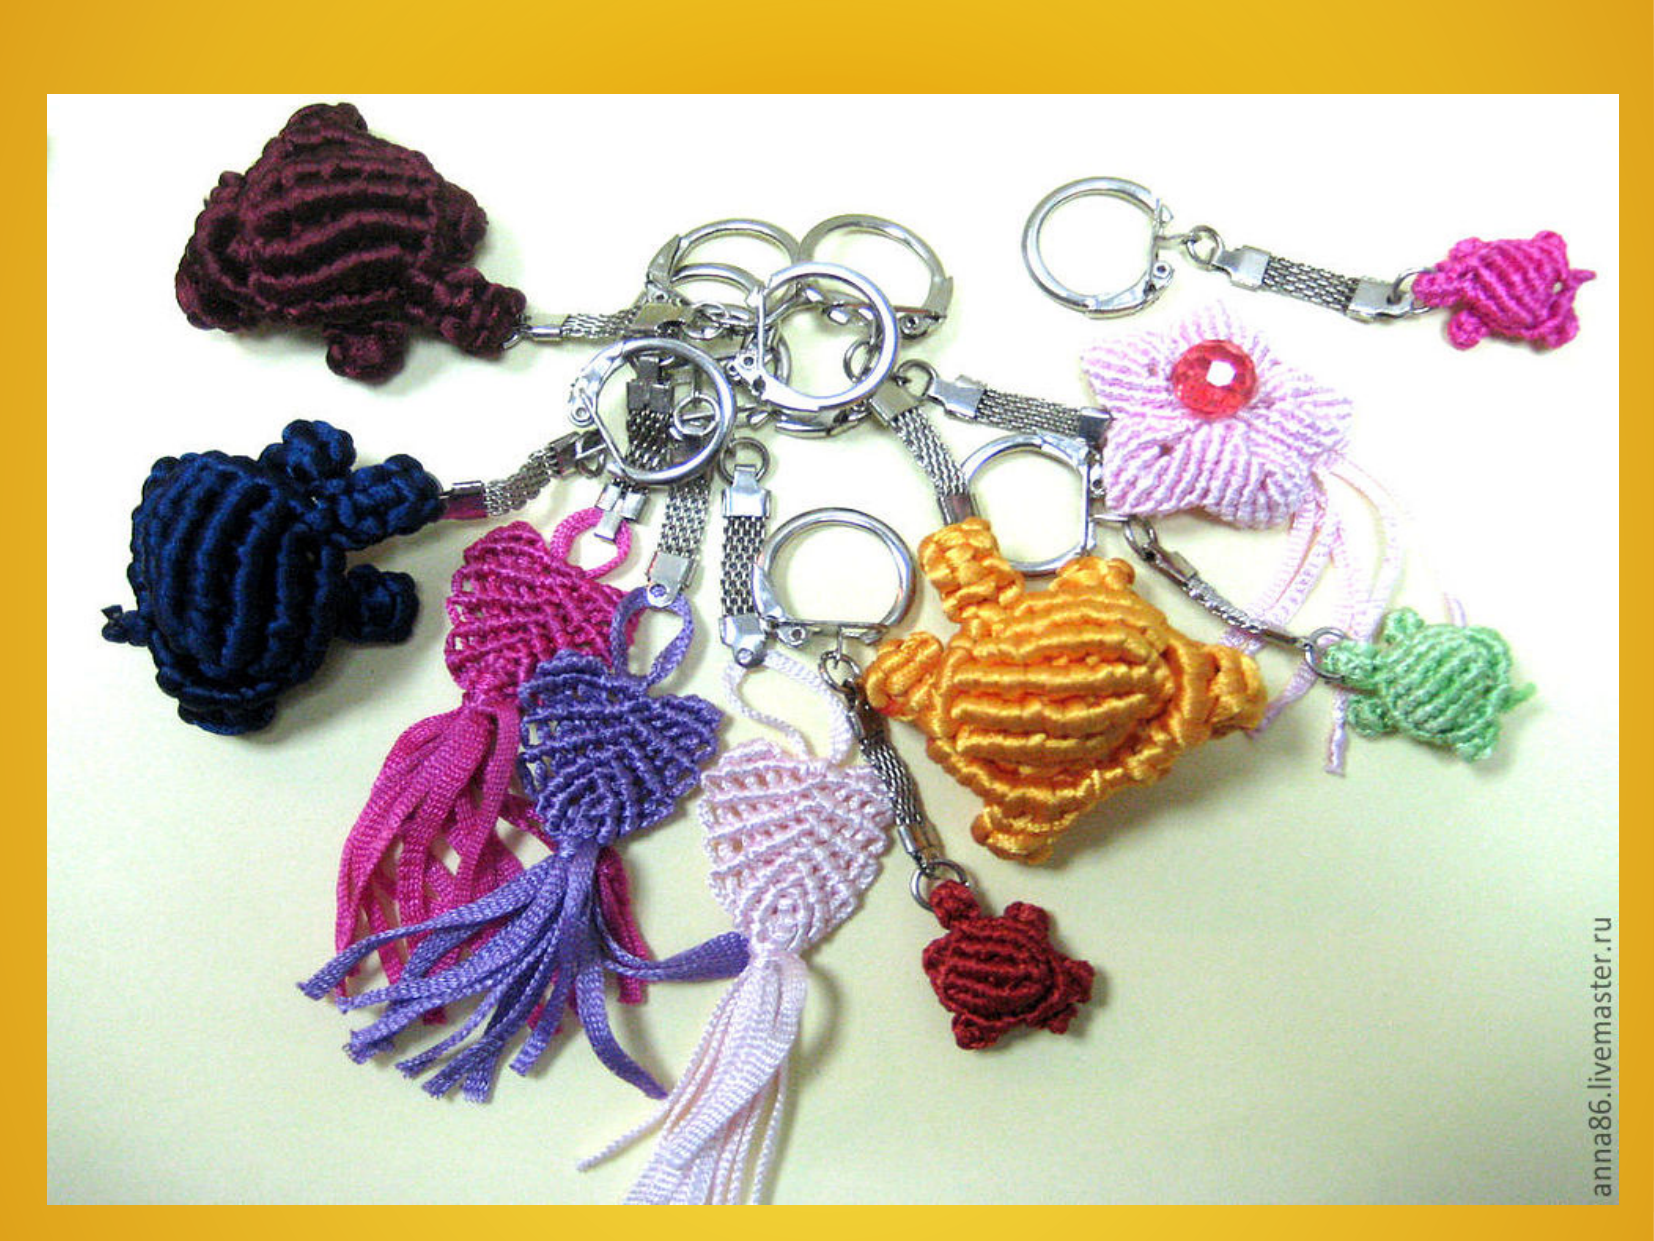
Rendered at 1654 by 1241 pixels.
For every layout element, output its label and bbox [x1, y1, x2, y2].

picture [47, 94, 1619, 1205]
